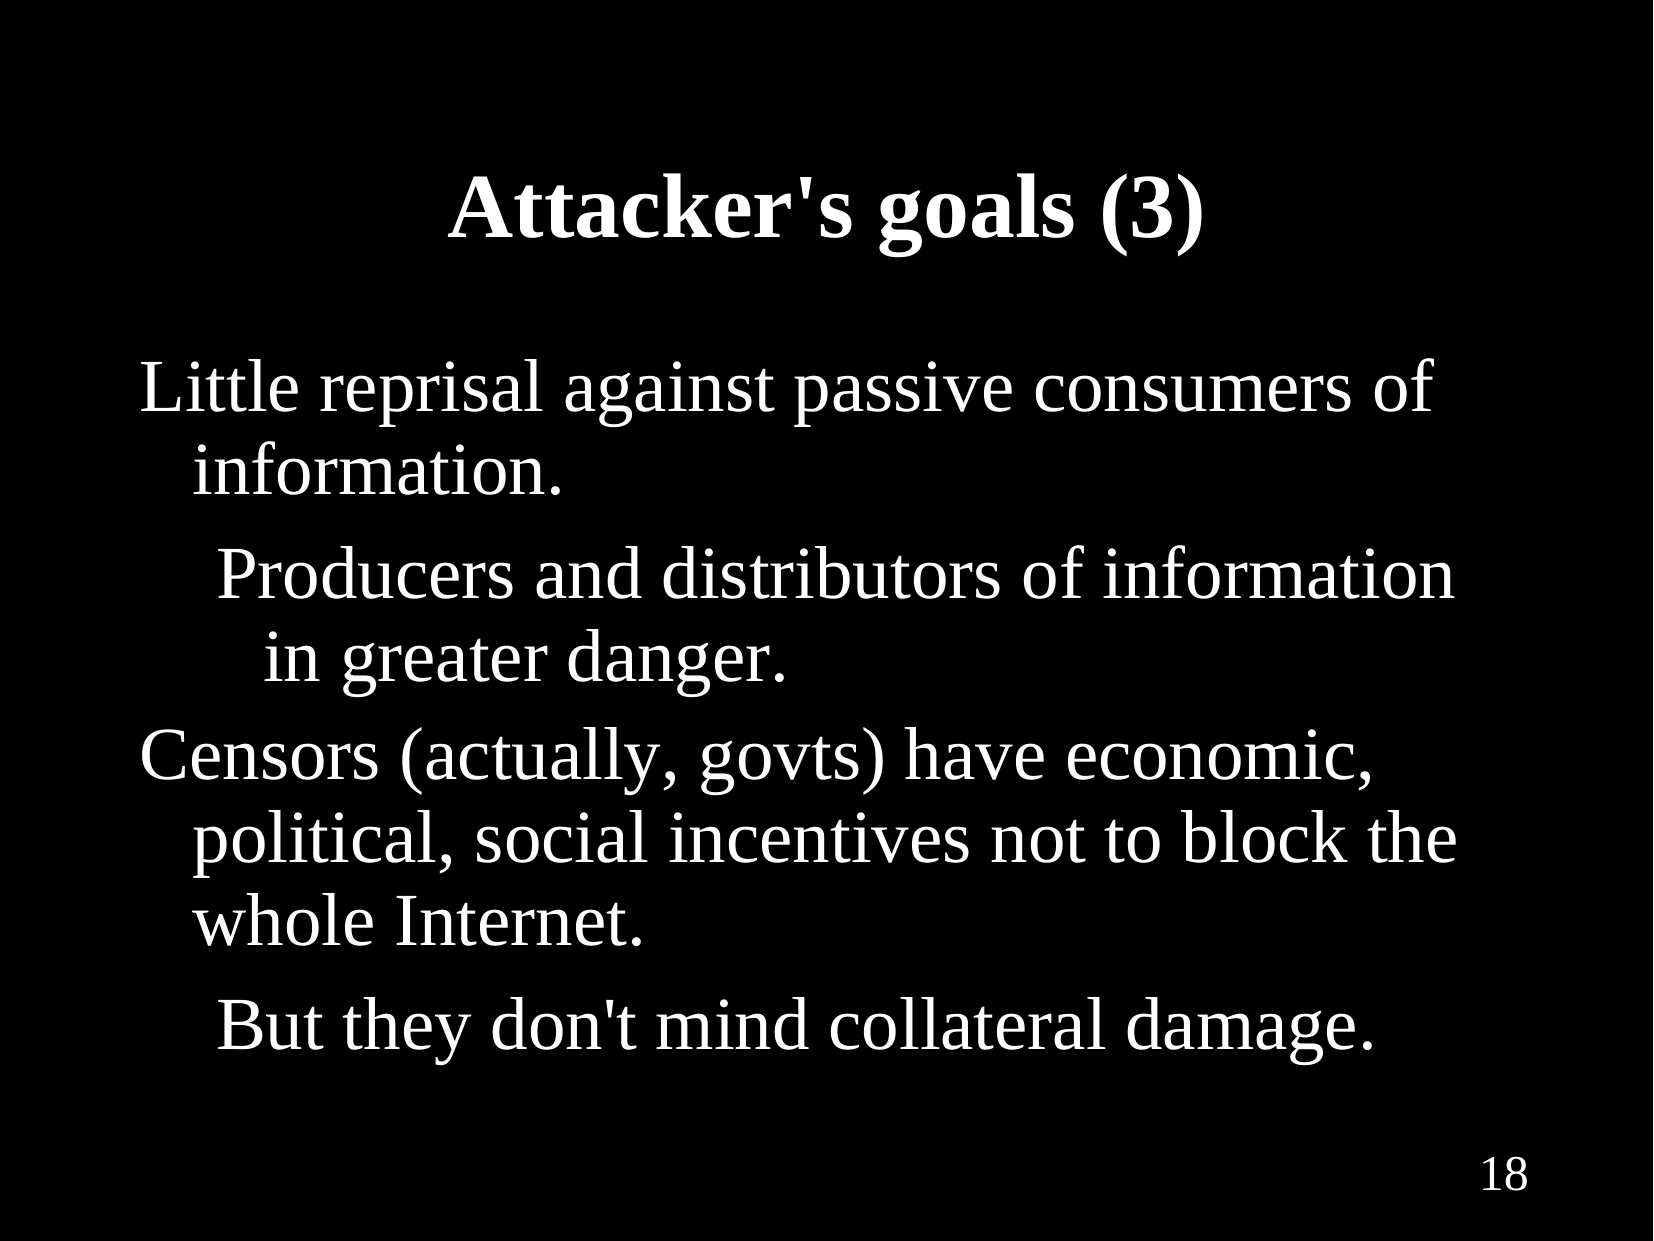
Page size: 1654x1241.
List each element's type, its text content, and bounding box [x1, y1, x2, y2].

title Attacker's goals (3) [121, 103, 1534, 311]
list Little reprisal against passive consumers of information. Producers and distributors of information in greater danger. Censors (actually, govts) have economic, political, social incentives not to block the whole Internet. But they don't mind collateral damage. [121, 344, 1534, 1136]
